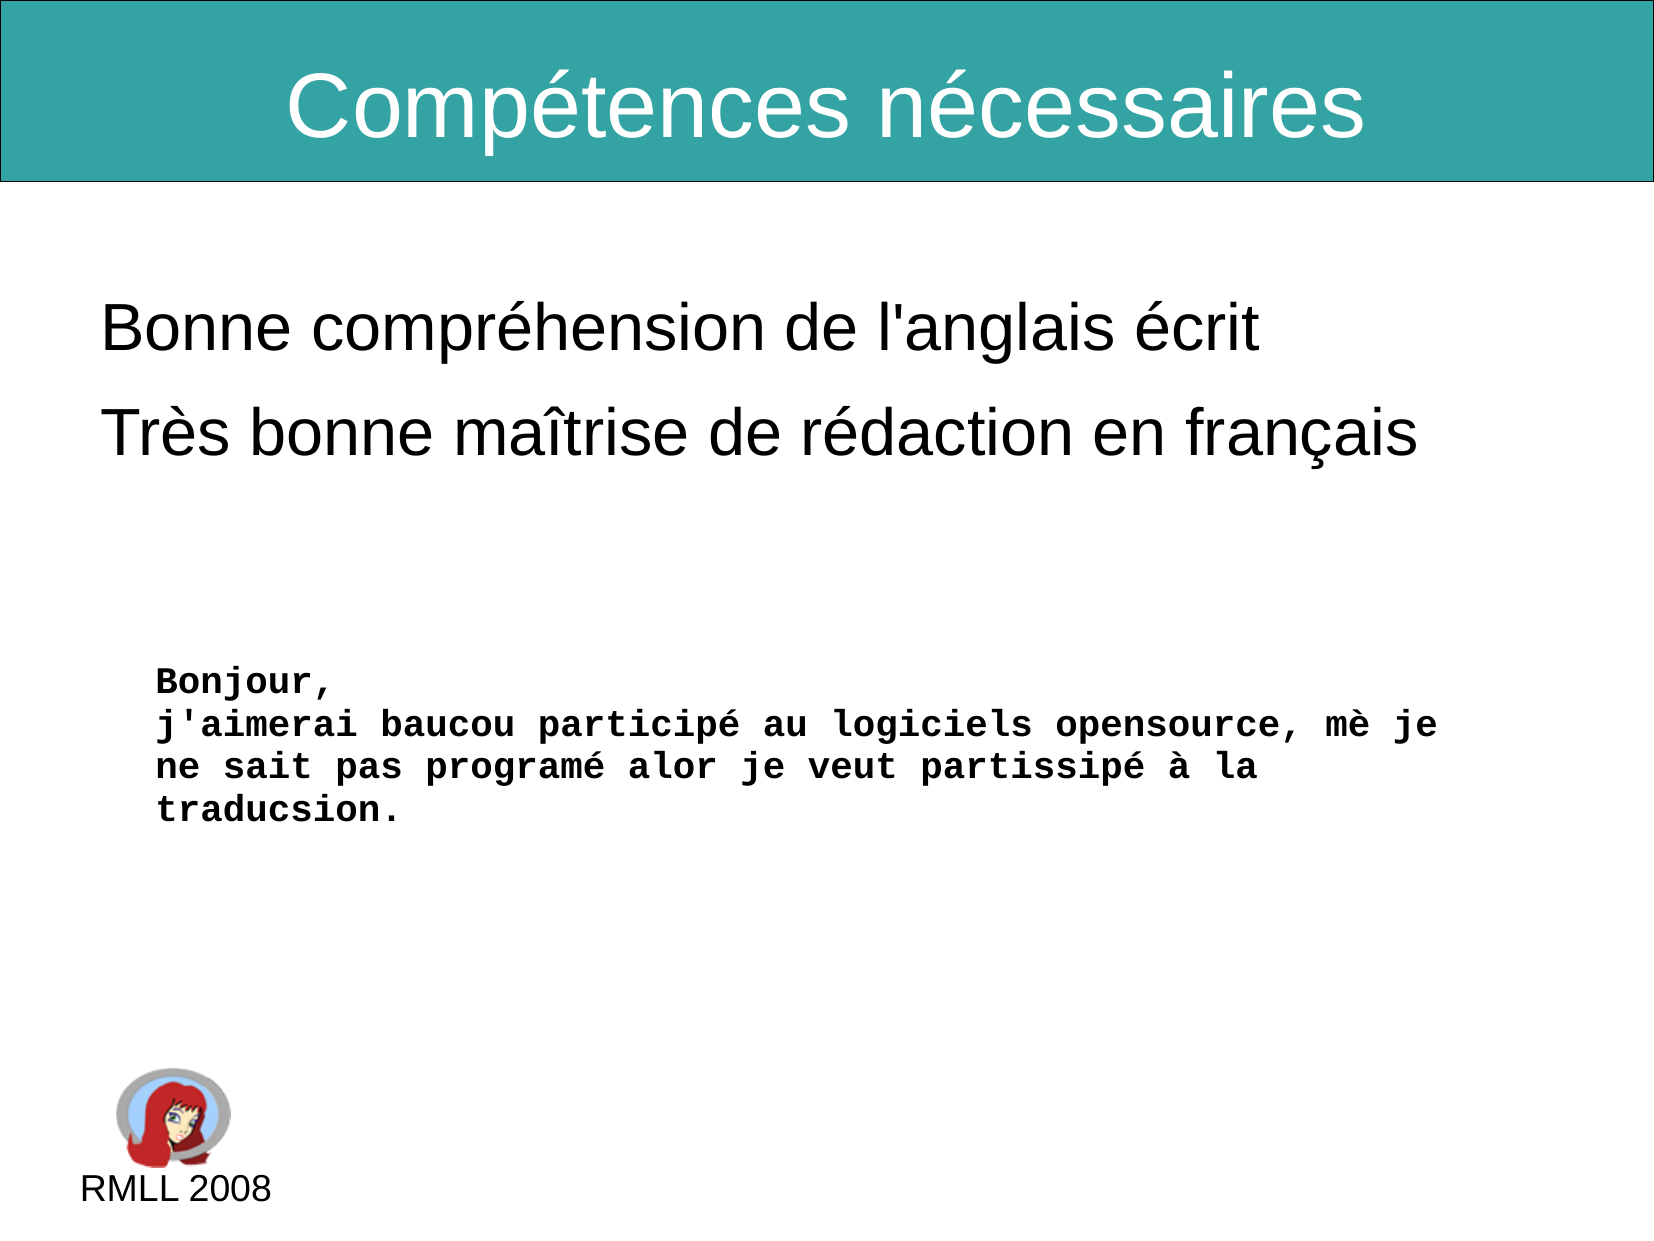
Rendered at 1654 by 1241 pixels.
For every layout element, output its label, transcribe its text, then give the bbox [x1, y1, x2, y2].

list Bonne compréhension de l'anglais écrit Très bonne maîtrise de rédaction en français [82, 290, 1571, 1063]
text_box Bonjour, j'aimerai baucou participé au logiciels opensource, mè je ne sait pas programé alor je veut partissipé à la traducsion. [140, 654, 1506, 844]
title Compétences nécessaires [82, 2, 1571, 210]
picture [116, 1068, 231, 1168]
